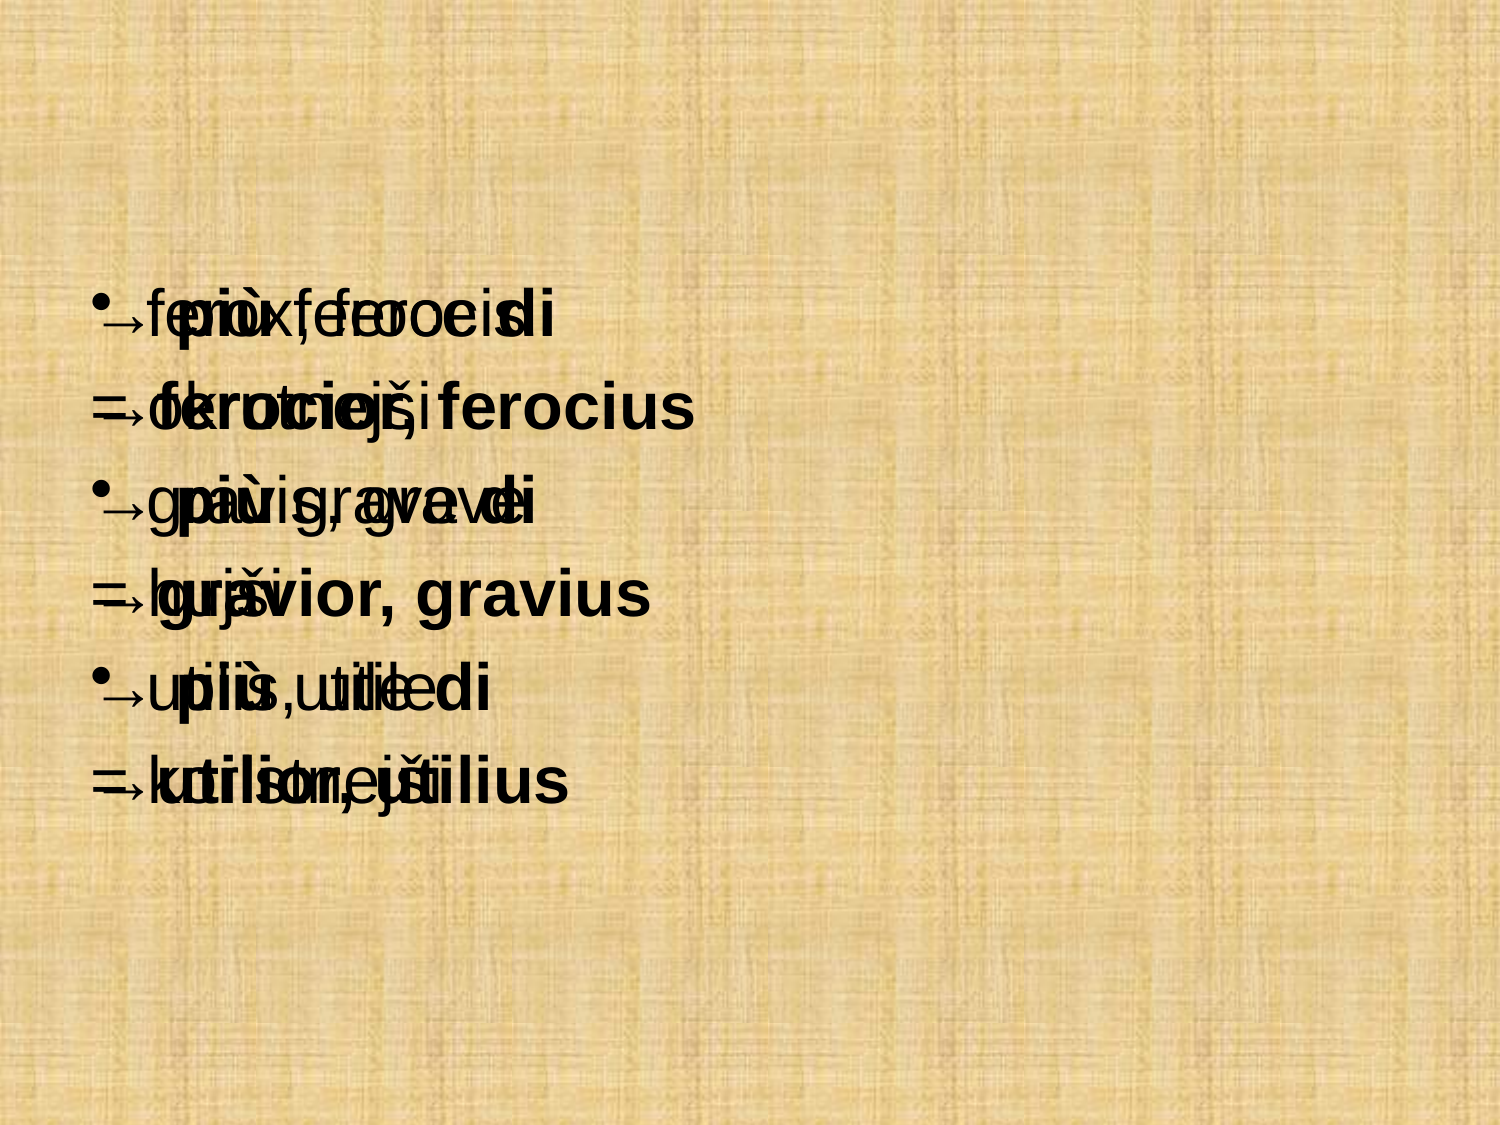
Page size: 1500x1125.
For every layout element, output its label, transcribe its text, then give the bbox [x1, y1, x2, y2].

list → più feroce di = okrutnejši → più grave di = hujši → più utile di = koristnejši [75, 262, 1425, 1005]
picture [0, 0, 1500, 1125]
